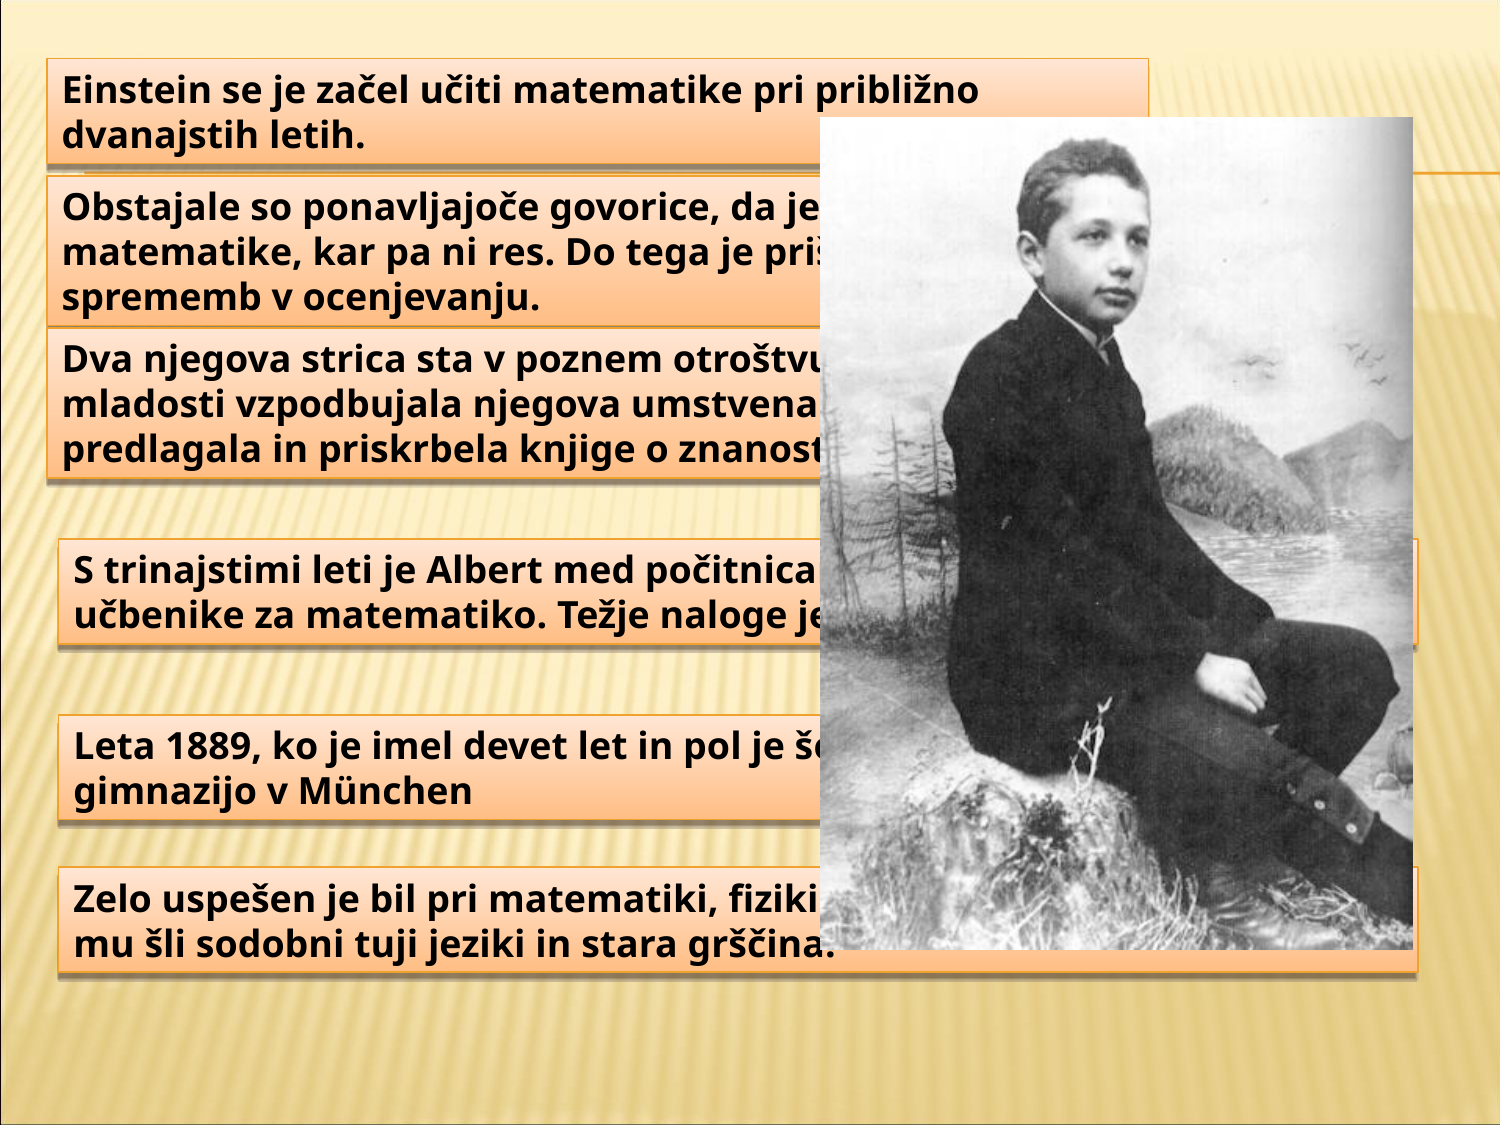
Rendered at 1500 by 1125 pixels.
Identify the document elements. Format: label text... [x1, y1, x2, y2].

text_box Dva njegova strica sta v poznem otroštvu in zgodnji mladosti vzpodbujala njegova umstvena zanimanja in mu predlagala in priskrbela knjige o znanosti in matematiki. [46, 328, 820, 478]
text_box S trinajstimi leti je Albert med počitnicami predelal vse gimnazijske učbenike za matematiko. Težje naloge je z veseljem reševal. [58, 538, 820, 644]
text_box Obstajale so ponavljajoče govorice, da je kasneje padel iz matematike, kar pa ni res. Do tega je prišlo le zaradi poznejših sprememb v ocenjevanju. [46, 175, 820, 326]
text_box Zelo uspešen je bil pri matematiki, fiziki in latinščini, malo manj pa so mu šli sodobni tuji jeziki in stara grščina. [58, 867, 1418, 972]
text_box Leta 1889, ko je imel devet let in pol je šel v Luitpoldovo gimnazijo v München [58, 714, 820, 820]
text_box Einstein se je začel učiti matematike pri približno dvanajstih letih. [46, 58, 1149, 164]
picture [0, 0, 1500, 1125]
